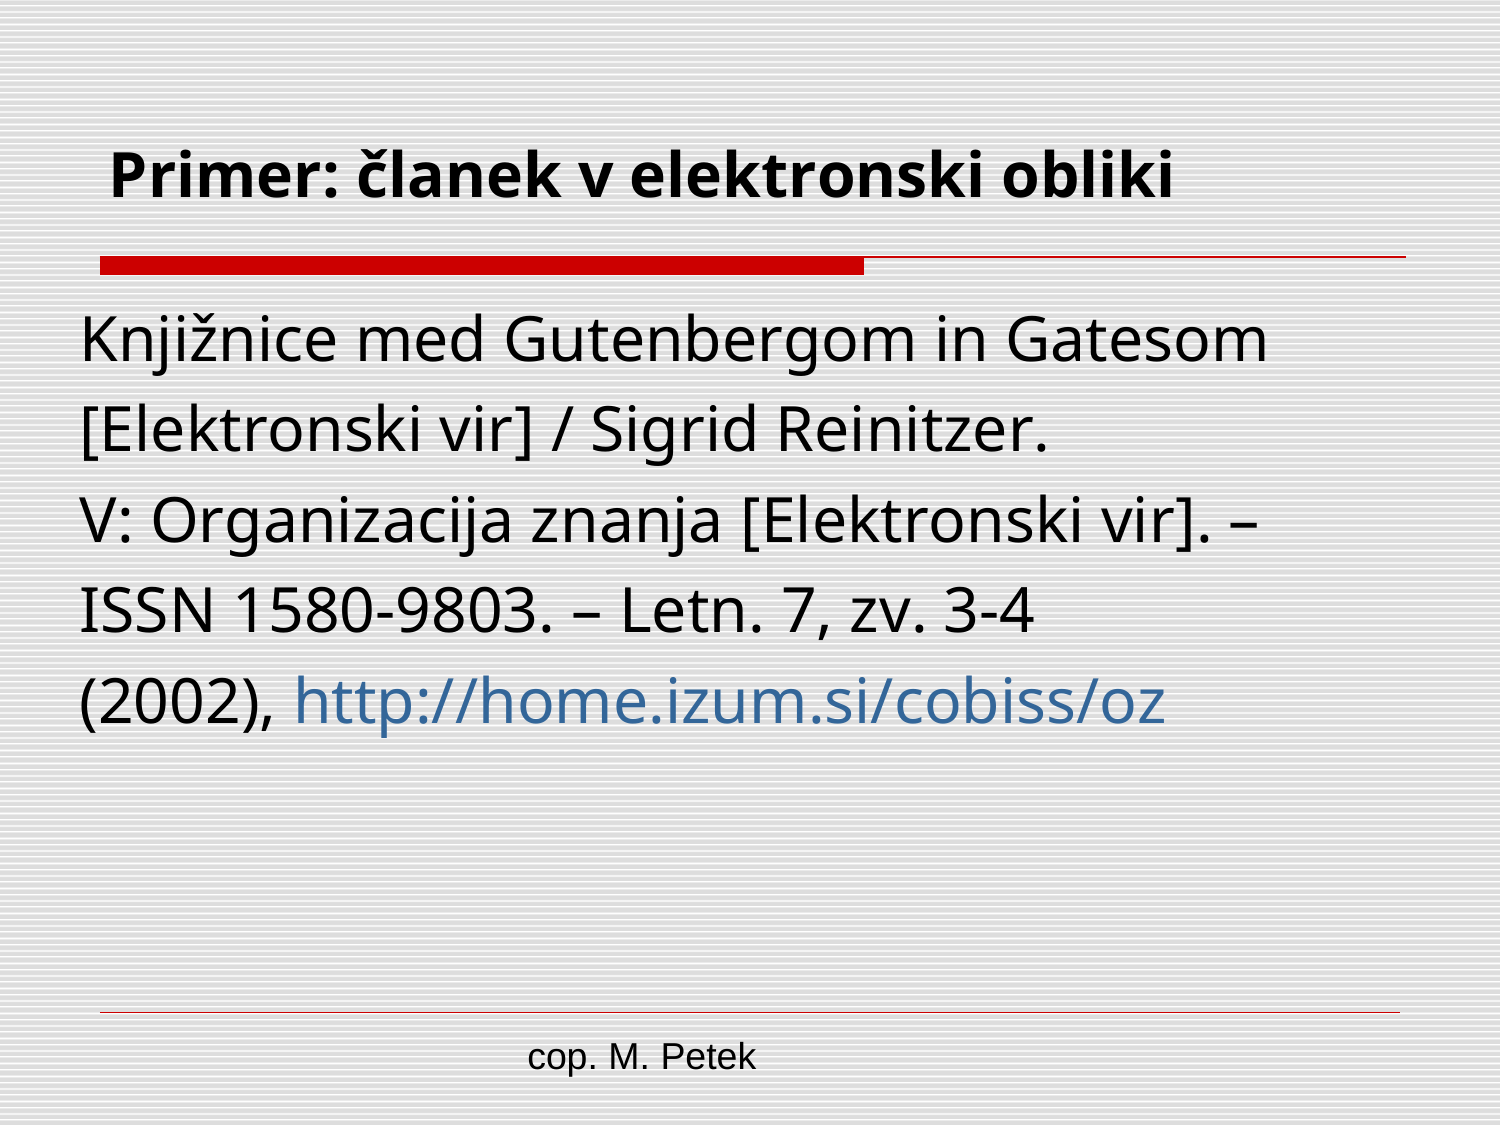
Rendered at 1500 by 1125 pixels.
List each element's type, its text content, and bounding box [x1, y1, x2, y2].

list Knjižnice med Gutenbergom in Gatesom [Elektronski vir] / Sigrid Reinitzer. V: Organizacija znanja [Elektronski vir]. – ISSN 1580-9803. – Letn. 7, zv. 3-4 (2002), http://home.izum.si/cobiss/oz [64, 290, 1471, 1125]
title Primer: članek v elektronski obliki [94, 49, 1407, 290]
picture [0, 0, 1500, 1125]
